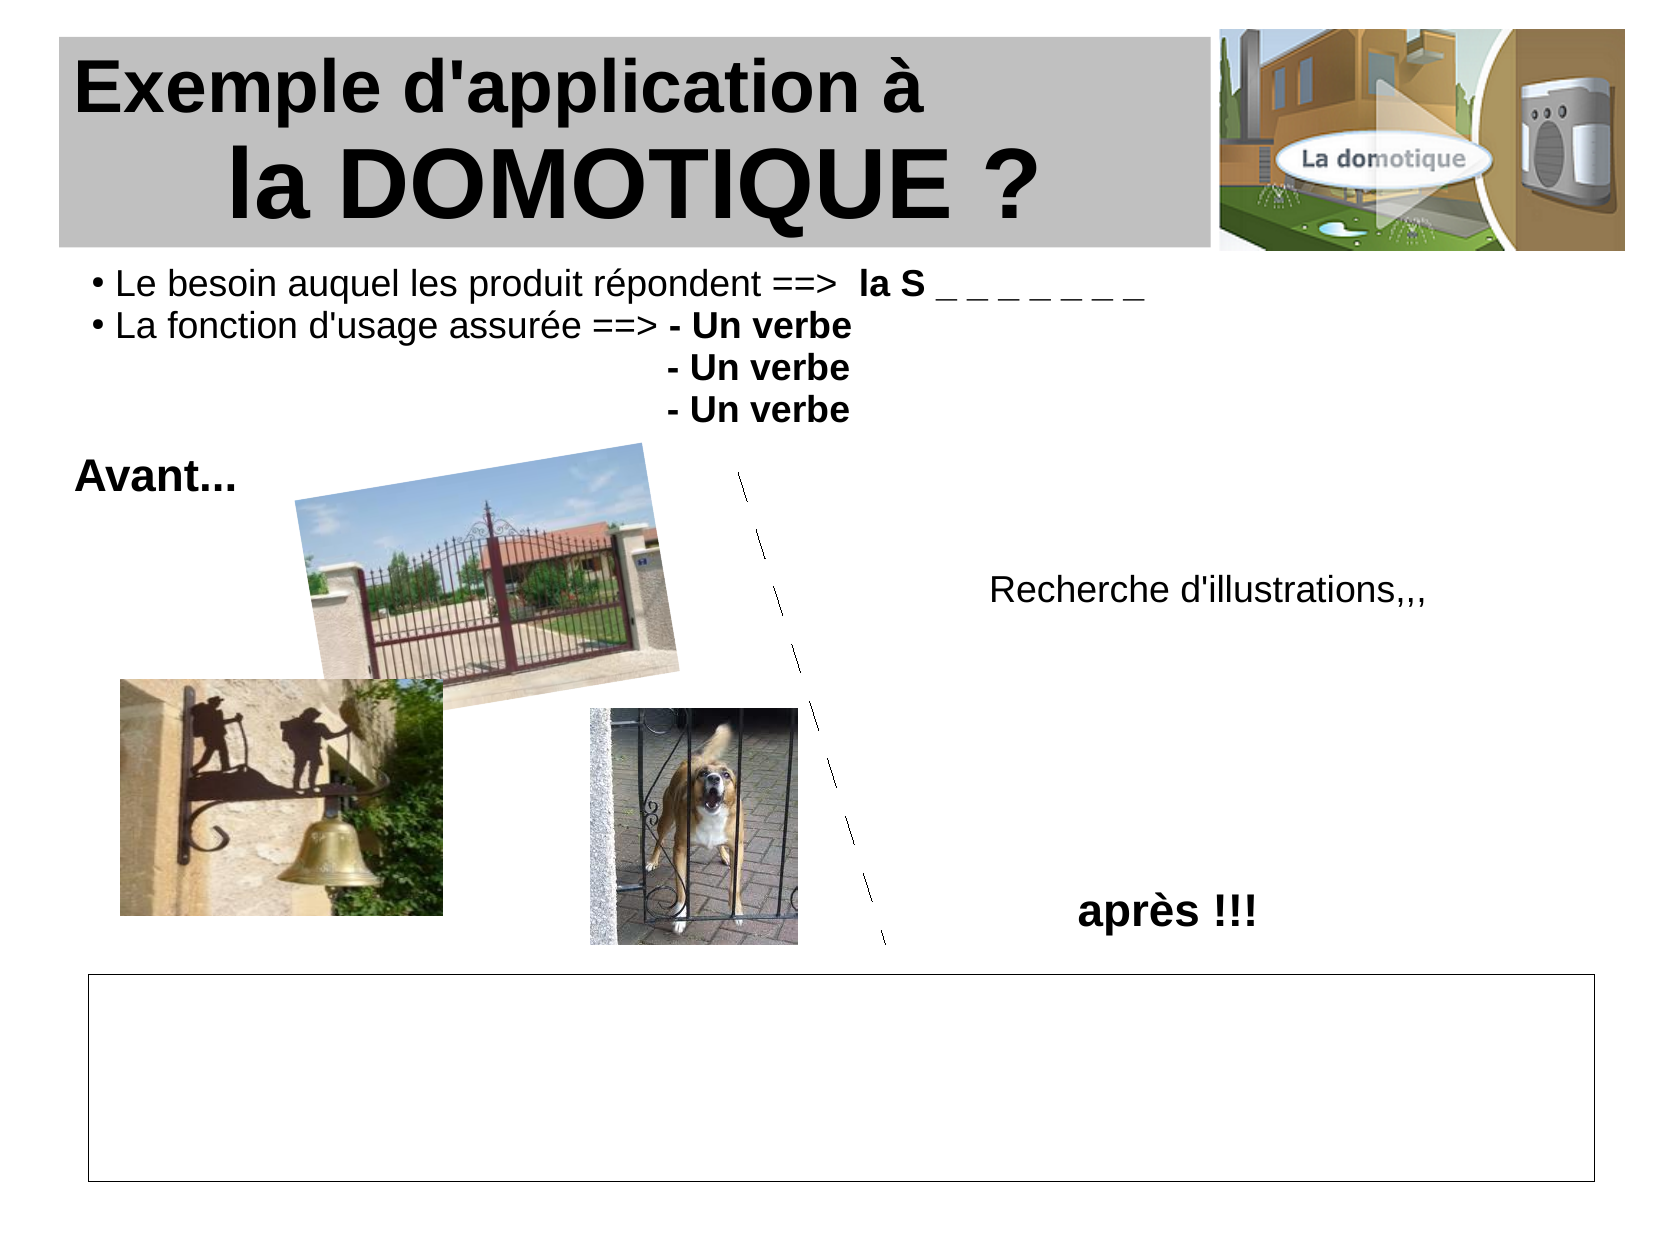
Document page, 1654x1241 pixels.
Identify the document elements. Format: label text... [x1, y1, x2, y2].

text_box Le besoin auquel les produit répondent ==> la S _ _ _ _ _ _ _ La fonction d'usage assurée ==> - Un verbe - Un verbe - Un verbe [76, 255, 1583, 444]
picture [120, 444, 680, 916]
text_box Exemple d'application à la DOMOTIQUE ? [59, 36, 1211, 248]
text_box après !!! [1062, 877, 1477, 945]
text_box Avant... [59, 442, 325, 511]
text_box Recherche d'illustrations,,, [974, 561, 1565, 618]
text_box [88, 974, 1595, 1182]
picture [1219, 29, 1625, 251]
picture [590, 708, 798, 945]
